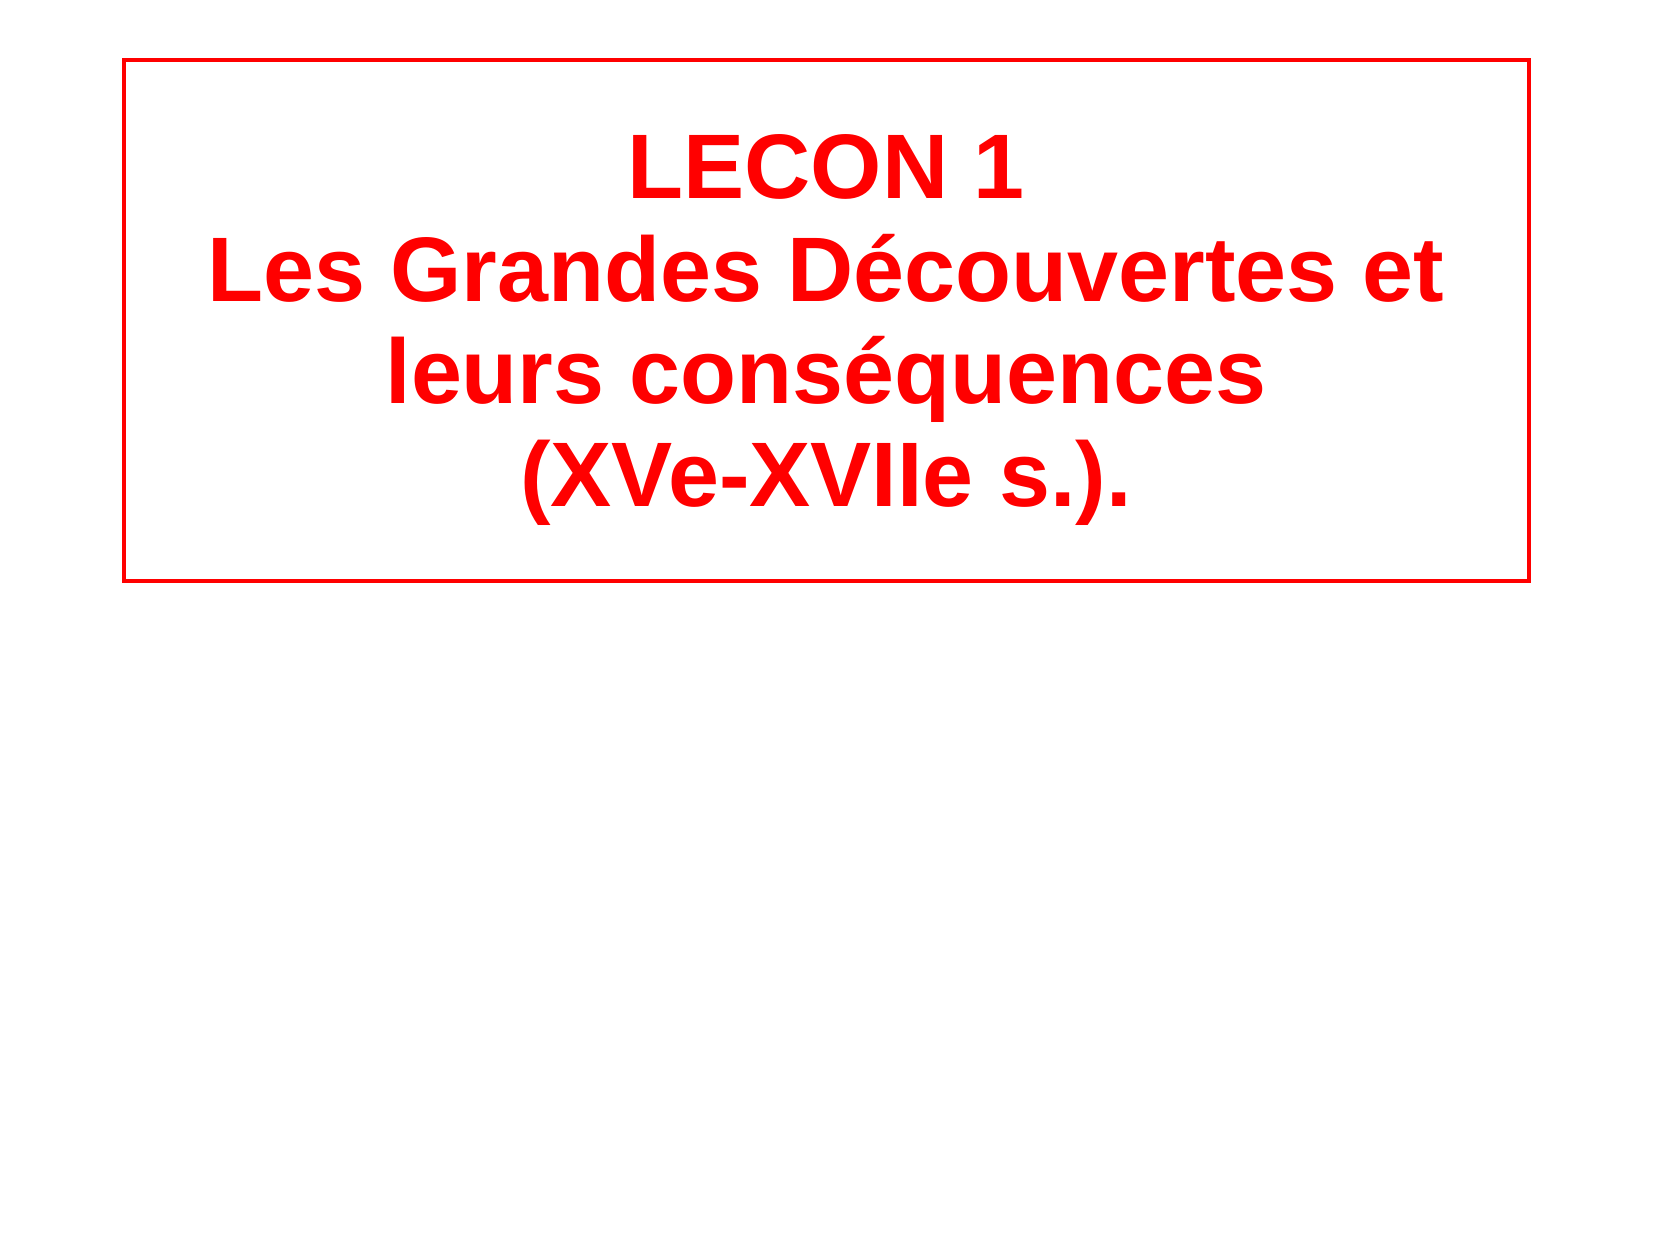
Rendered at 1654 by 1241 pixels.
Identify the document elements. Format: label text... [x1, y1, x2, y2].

text_box LECON 1 Les Grandes Découvertes et leurs conséquences (XVe-XVIIe s.). [123, 60, 1530, 582]
